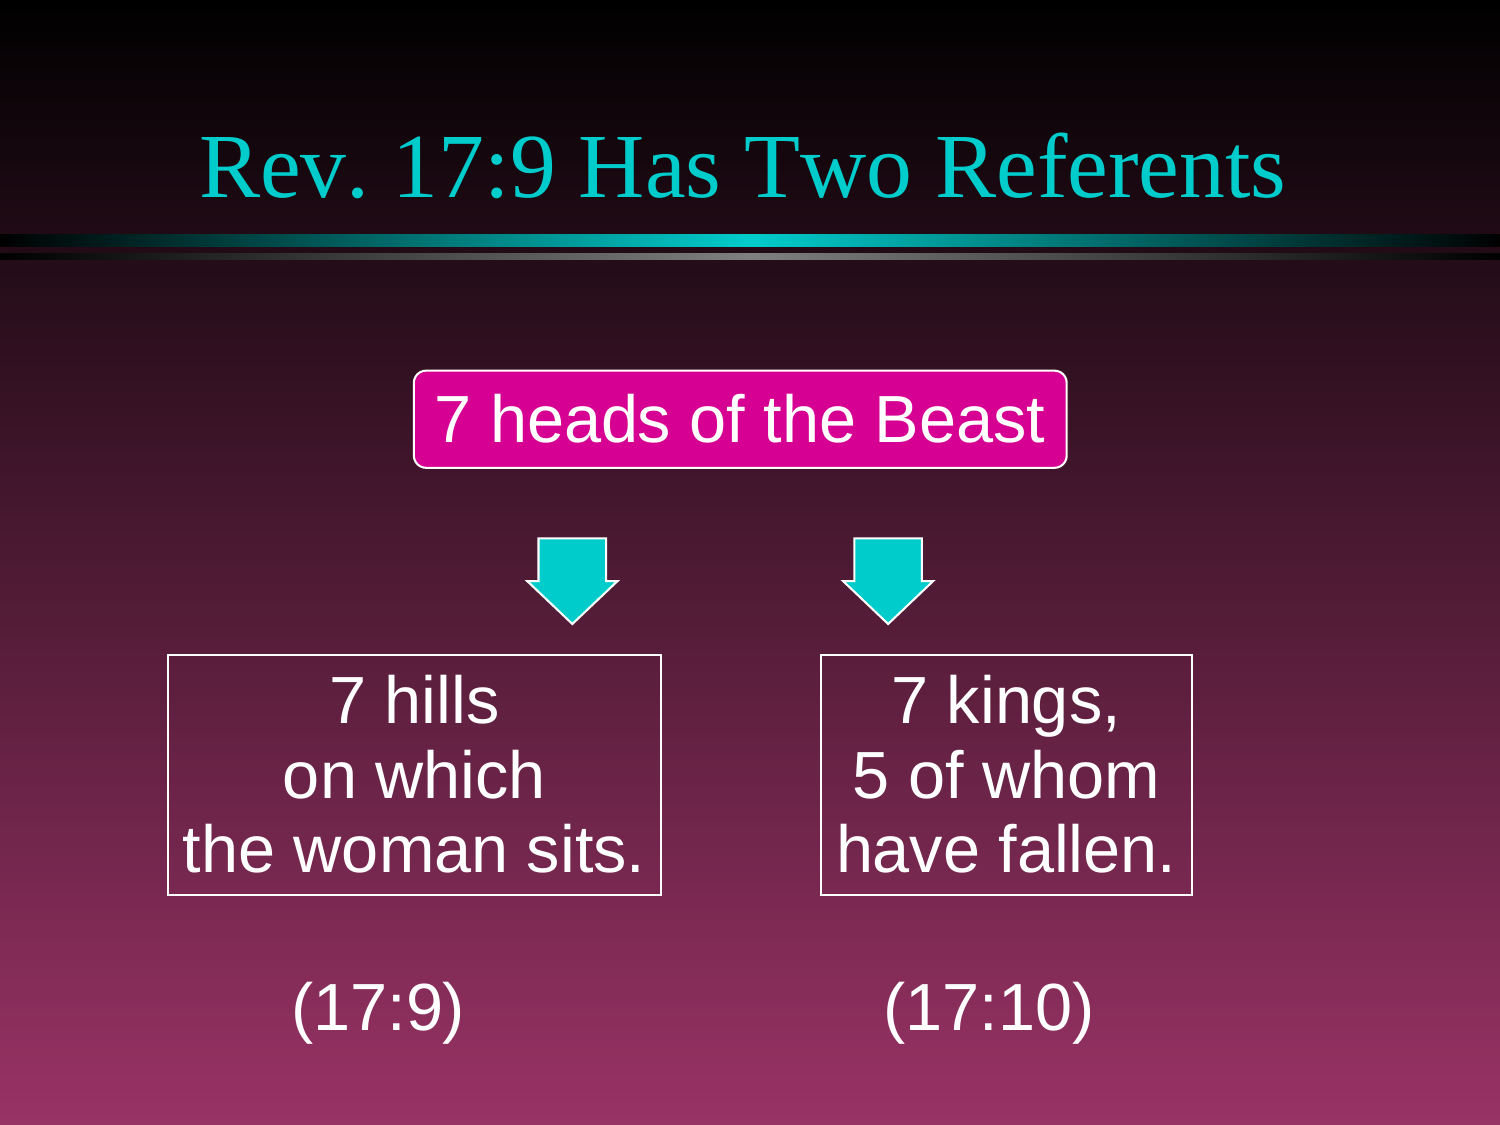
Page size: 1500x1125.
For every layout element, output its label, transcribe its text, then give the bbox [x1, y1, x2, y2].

text_box (17:10) [868, 962, 1277, 1053]
title Rev. 17:9 Has Two Referents [99, 37, 1388, 225]
text_box 7 kings, 5 of whom have fallen. [820, 655, 1192, 895]
text_box 7 heads of the Beast [413, 370, 1067, 468]
text_box (17:9) [276, 962, 606, 1053]
text_box [843, 538, 934, 624]
text_box 7 hills on which the woman sits. [167, 655, 662, 895]
text_box [527, 538, 618, 624]
